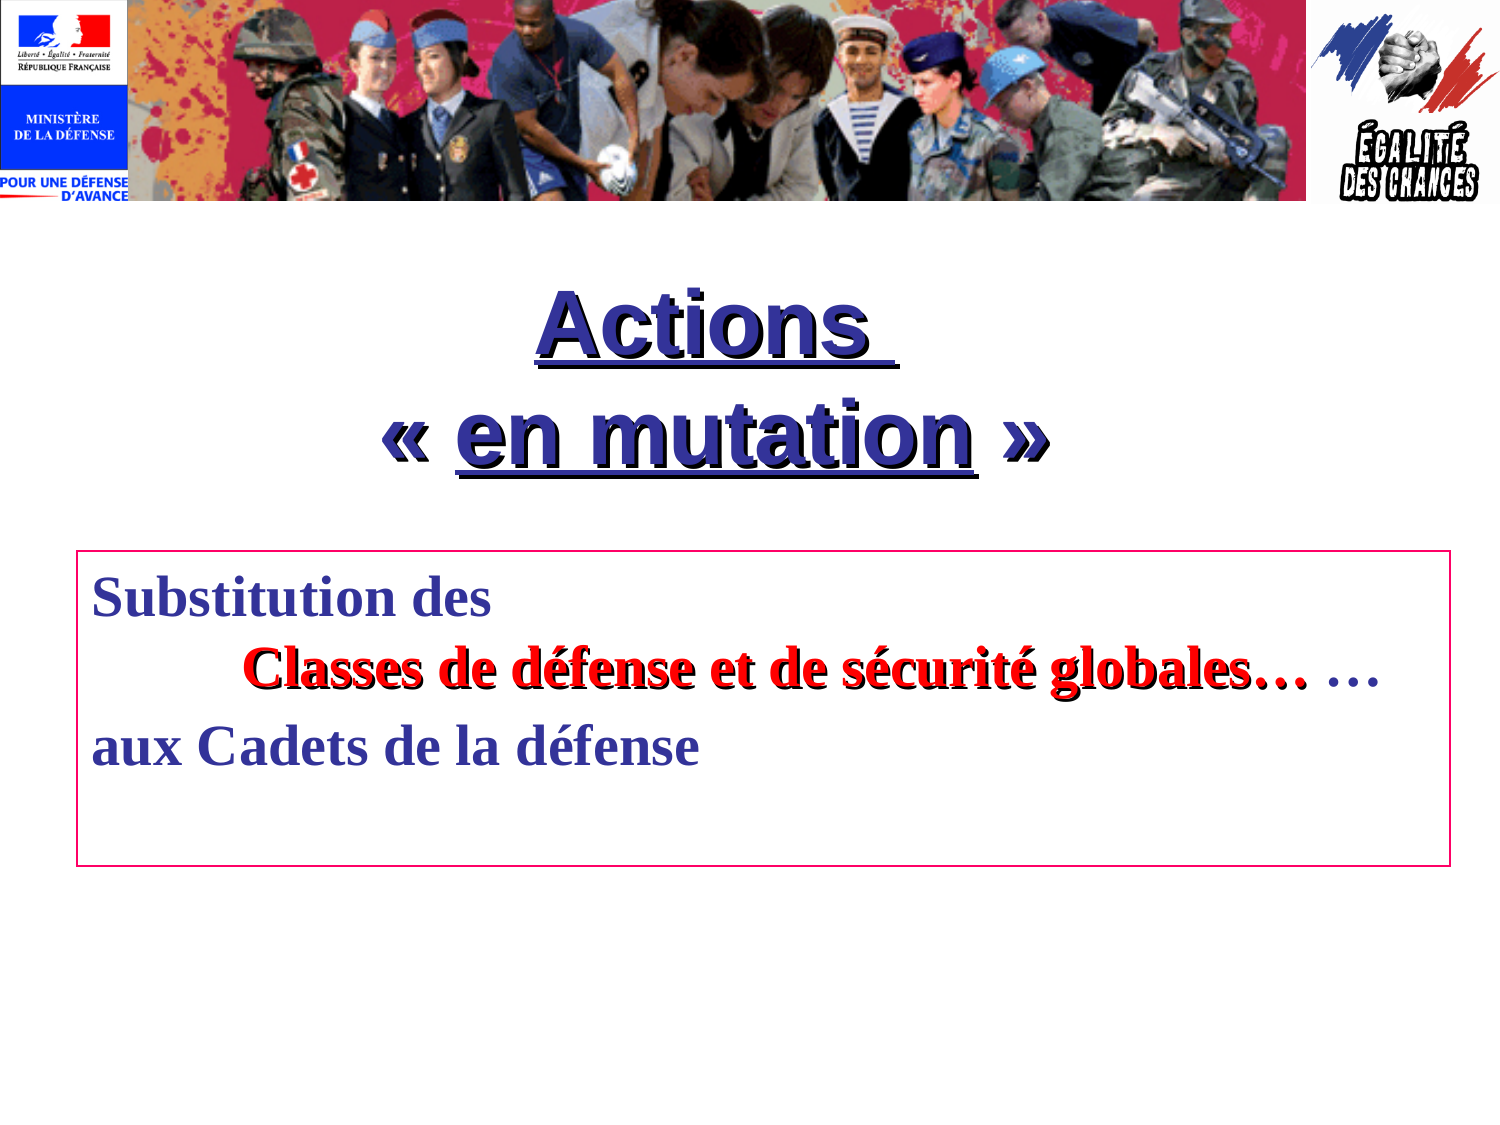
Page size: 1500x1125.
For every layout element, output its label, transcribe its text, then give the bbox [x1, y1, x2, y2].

picture [0, 0, 1306, 201]
text_box Actions « en mutation » [194, 255, 1235, 491]
picture [1311, 0, 1500, 204]
text_box Substitution des Classes de défense et de sécurité globales… …aux Cadets de la défense [76, 550, 1450, 867]
